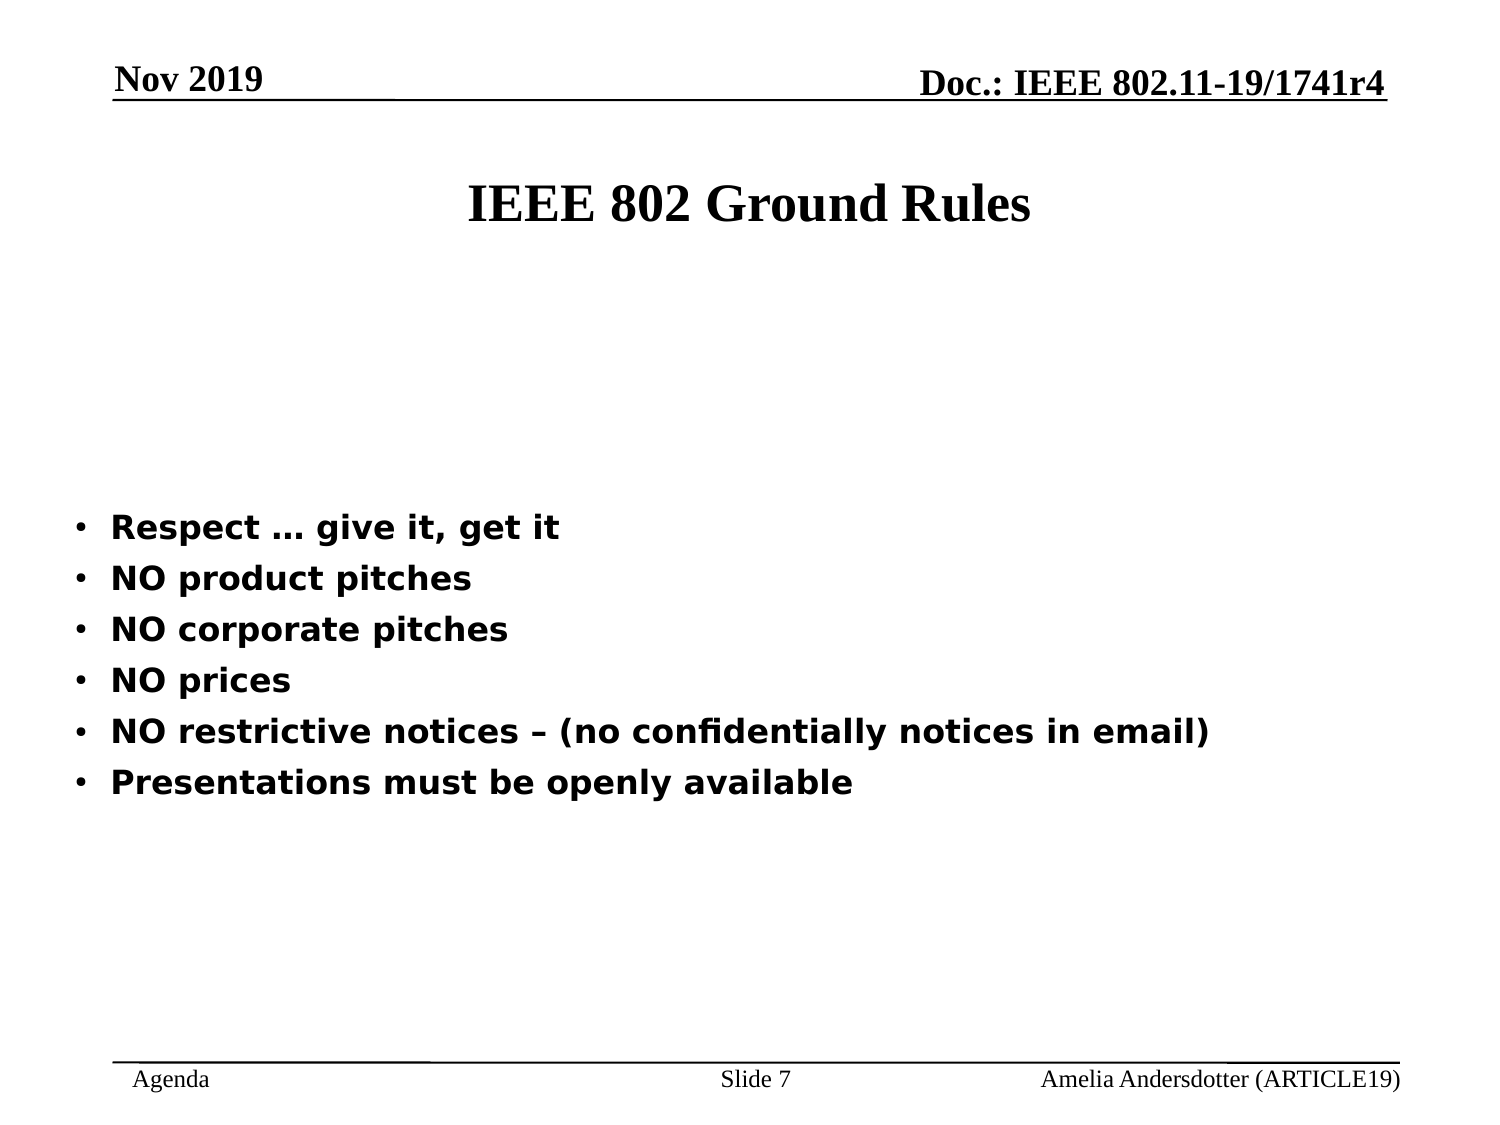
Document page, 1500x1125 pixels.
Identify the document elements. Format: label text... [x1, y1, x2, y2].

text_box Slide <number> [712, 1062, 799, 1122]
text_box Amelia Andersdotter (ARTICLE19) [878, 1062, 1401, 1092]
subtitle Respect … give it, get it NO product pitches NO corporate pitches NO prices NO restrictive notices – (no confidentially notices in email) Presentations must be openly available [75, 389, 1425, 922]
text_box Nov 2019 [114, 54, 422, 99]
text_box IEEE 802 Ground Rules [112, 112, 1387, 287]
